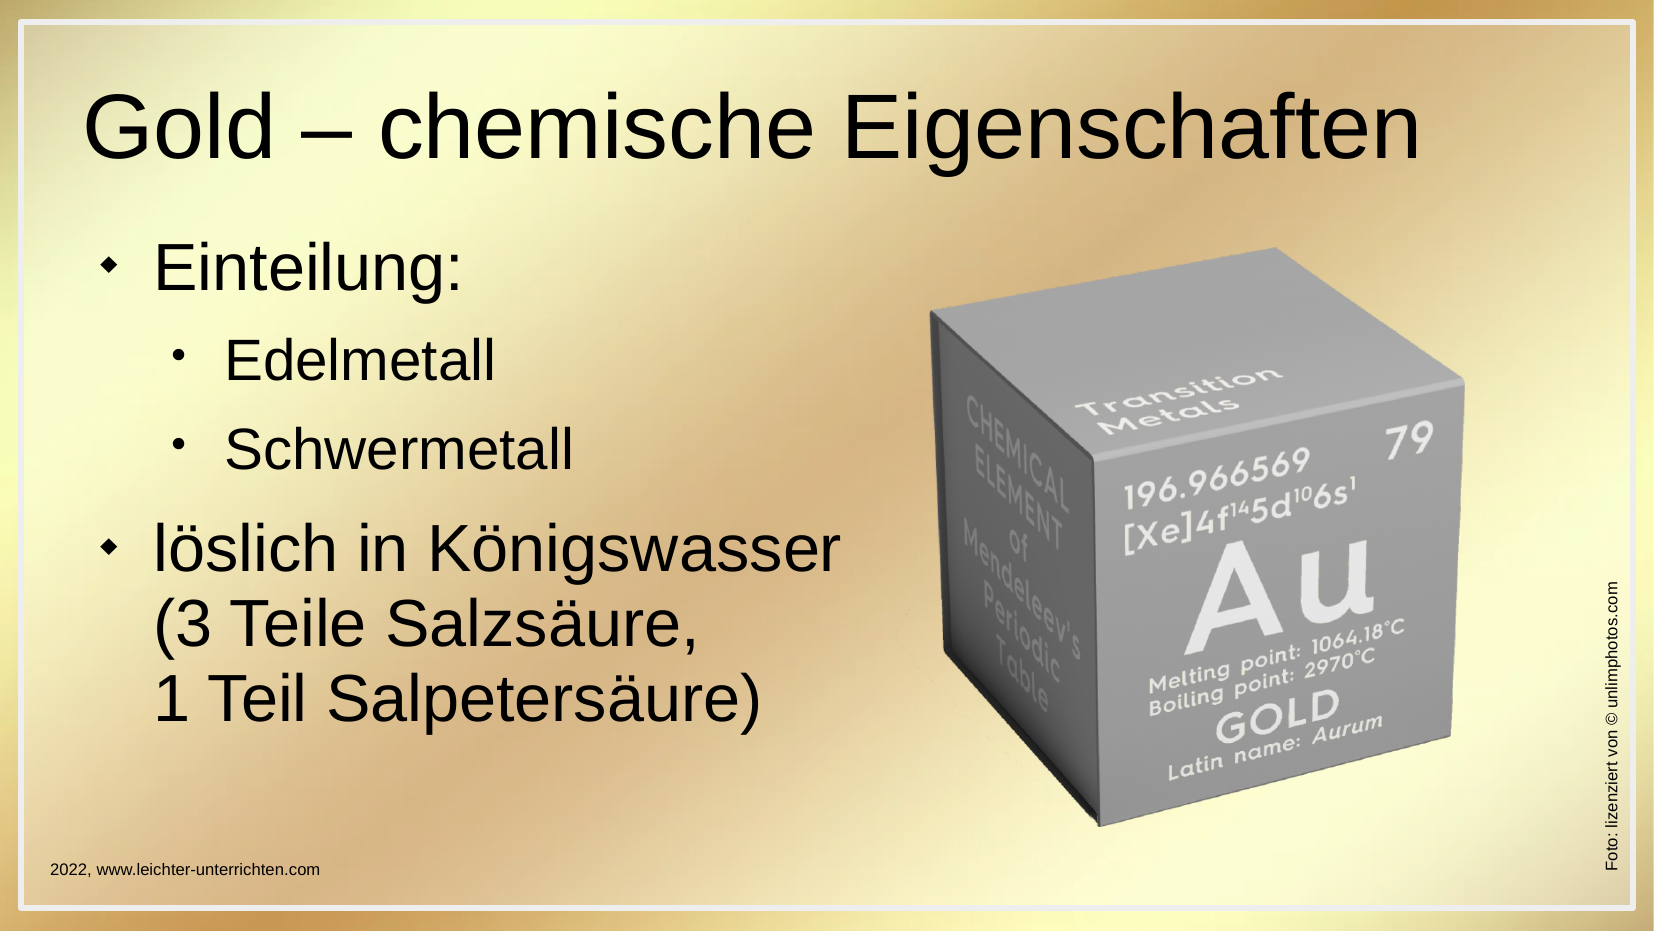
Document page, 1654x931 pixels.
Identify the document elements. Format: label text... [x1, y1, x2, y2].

picture [0, 0, 1654, 931]
text_box Foto: lizenziert von © unlimphotos.com [1594, 566, 1629, 887]
title Gold – chemische Eigenschaften [82, 48, 1571, 205]
list Einteilung: Edelmetall Schwermetall löslich in Königswasser (3 Teile Salzsäure, 1 Teil Salpetersäure) [82, 229, 1571, 769]
